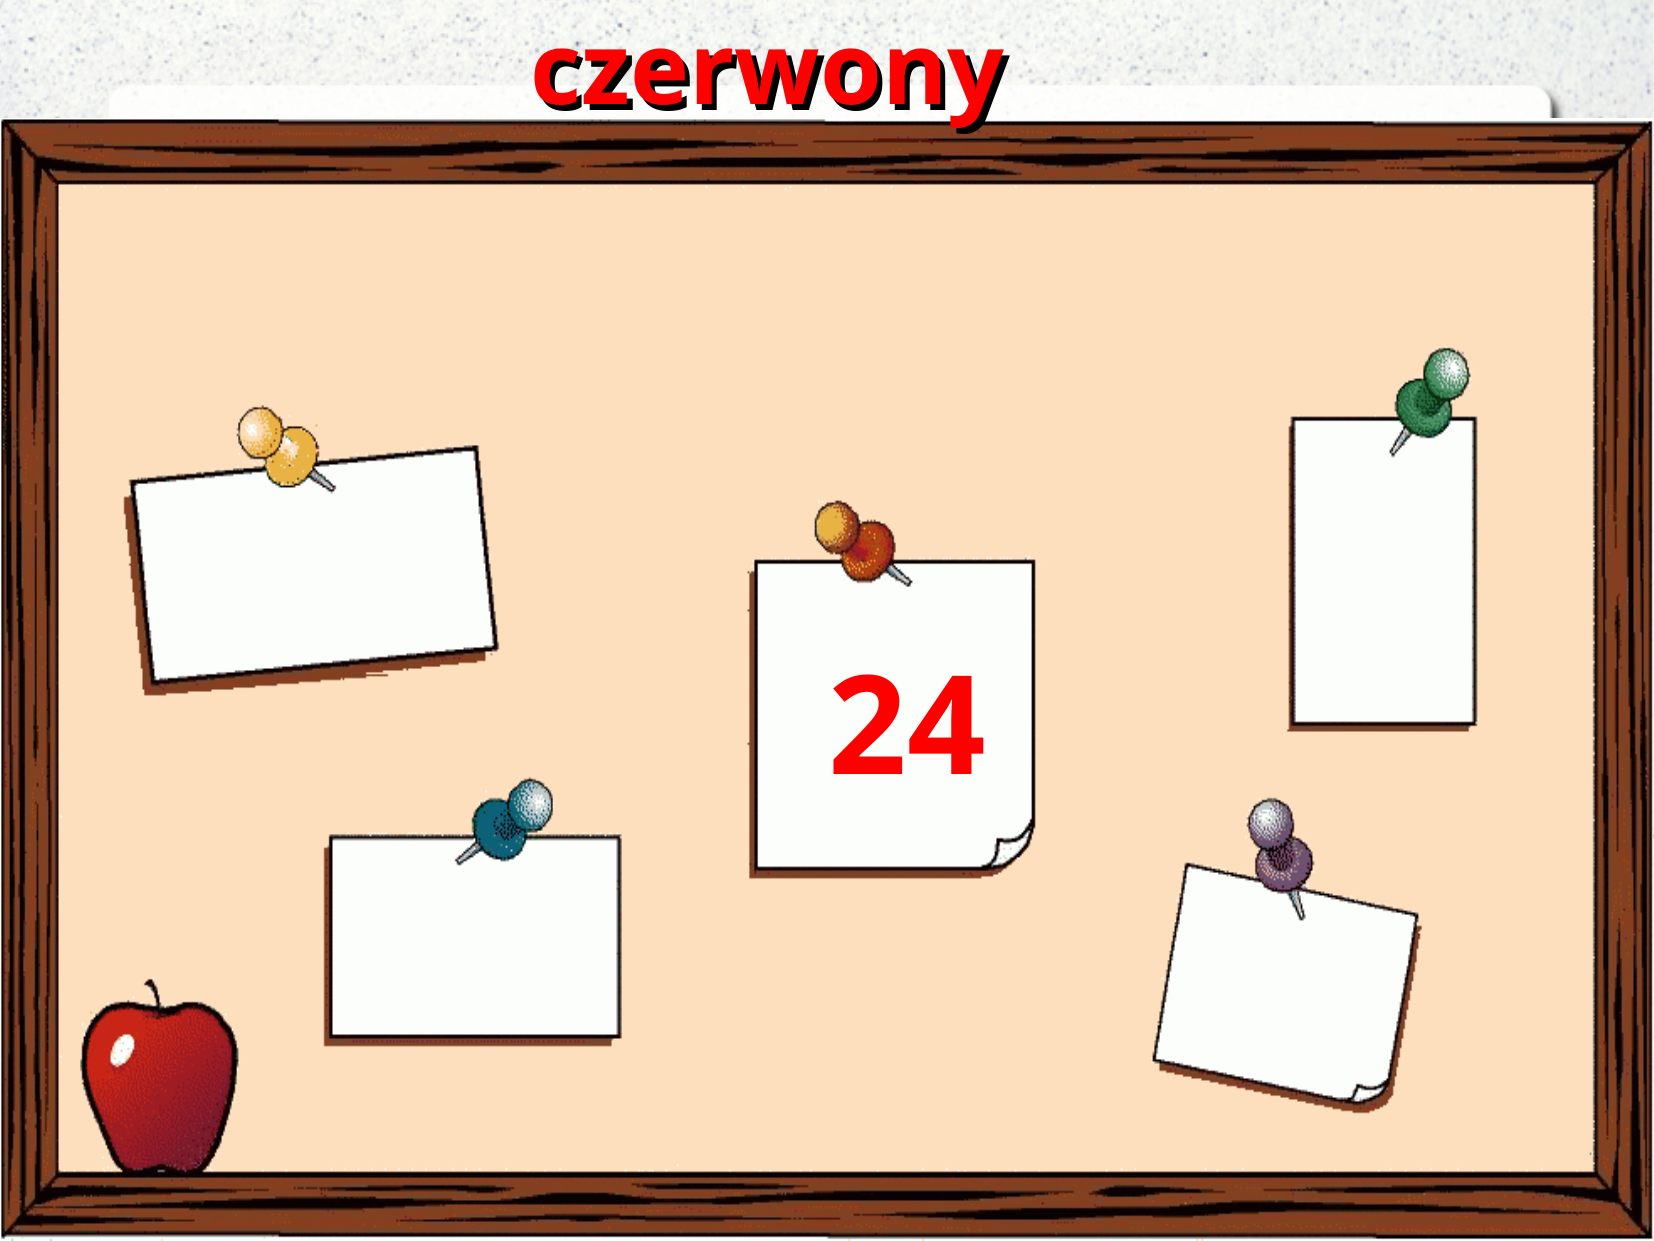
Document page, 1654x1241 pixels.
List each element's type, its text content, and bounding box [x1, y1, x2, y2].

text_box 24 [767, 620, 1048, 803]
text_box [1151, 909, 1418, 1093]
text_box czerwony [354, 0, 1182, 146]
picture [0, 0, 1654, 1241]
